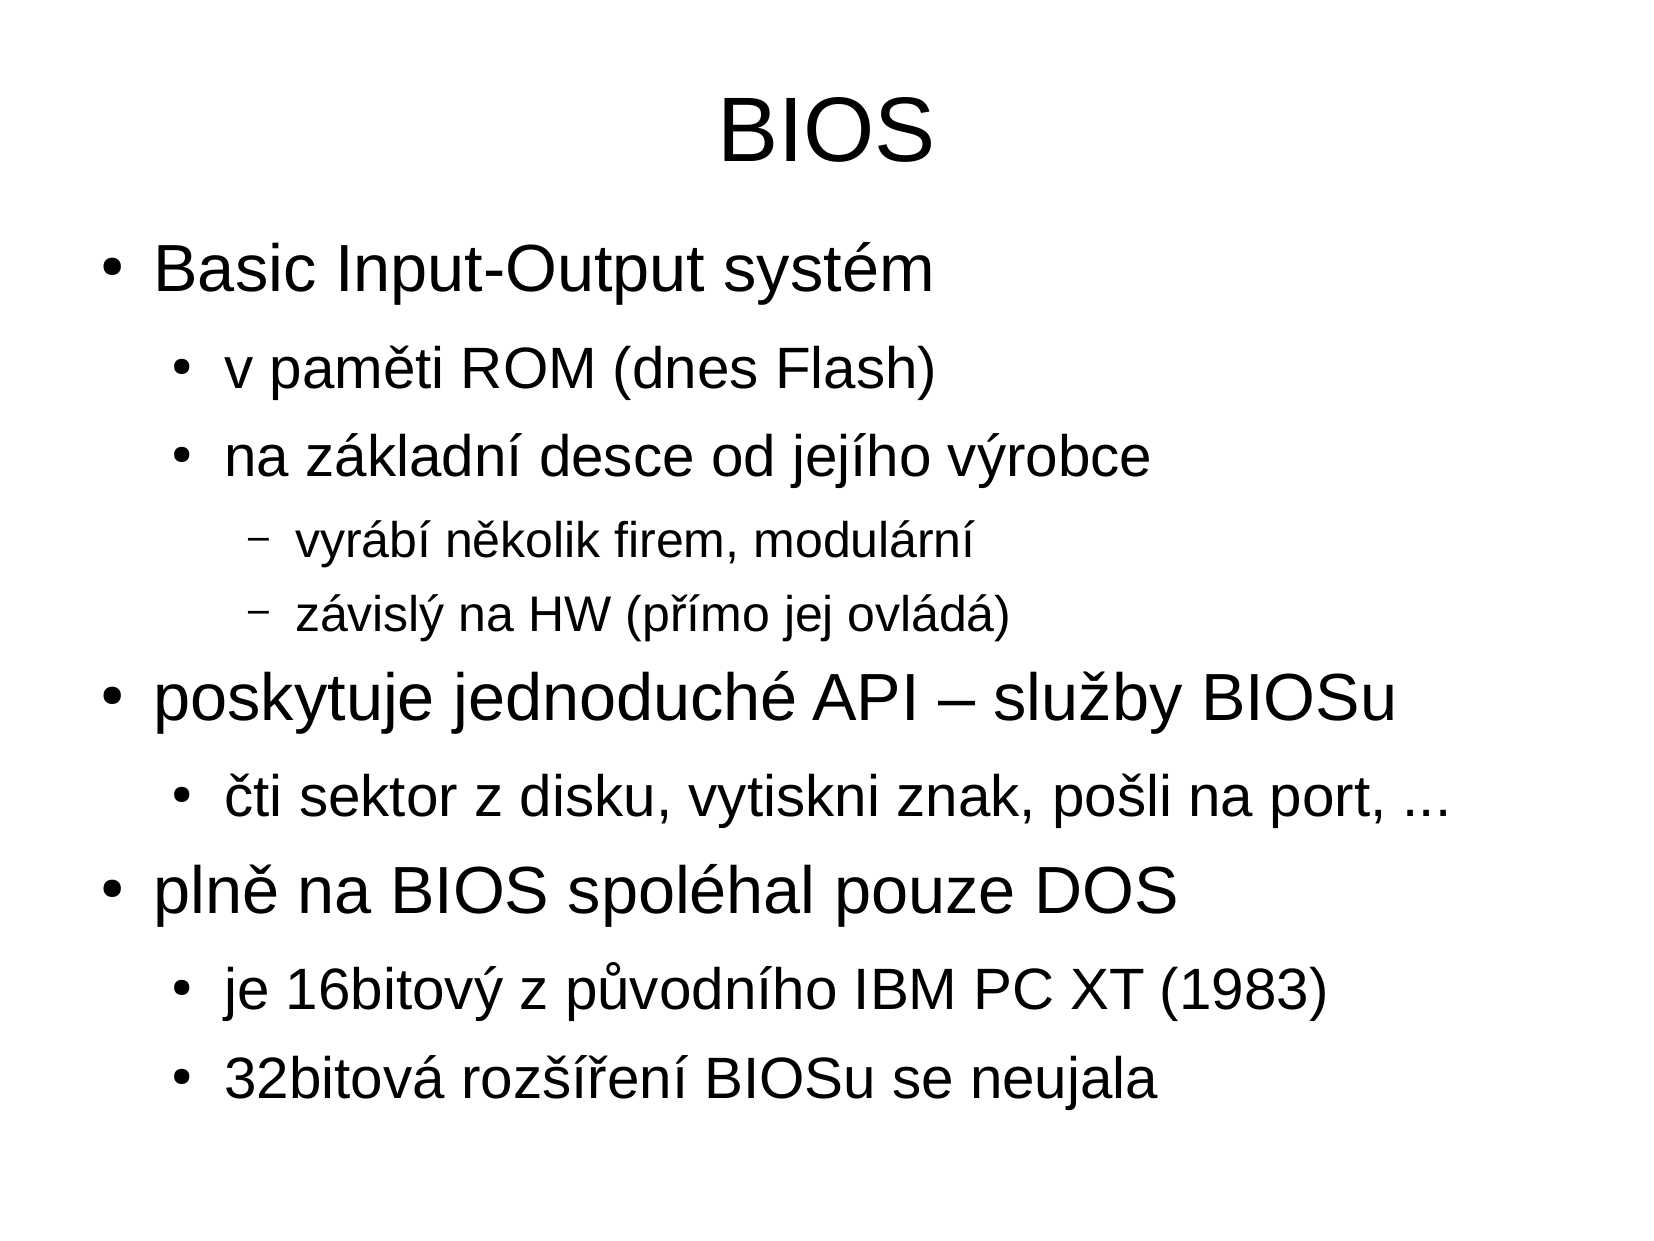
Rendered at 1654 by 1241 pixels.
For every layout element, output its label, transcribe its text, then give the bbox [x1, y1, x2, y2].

list Basic Input-Output systém v paměti ROM (dnes Flash) na základní desce od jejího výrobce vyrábí několik firem, modulární závislý na HW (přímo jej ovládá) poskytuje jednoduché API – služby BIOSu čti sektor z disku, vytiskni znak, pošli na port, ... plně na BIOS spoléhal pouze DOS je 16bitový z původního IBM PC XT (1983) 32bitová rozšíření BIOSu se neujala [82, 231, 1571, 1111]
title BIOS [82, 33, 1571, 226]
